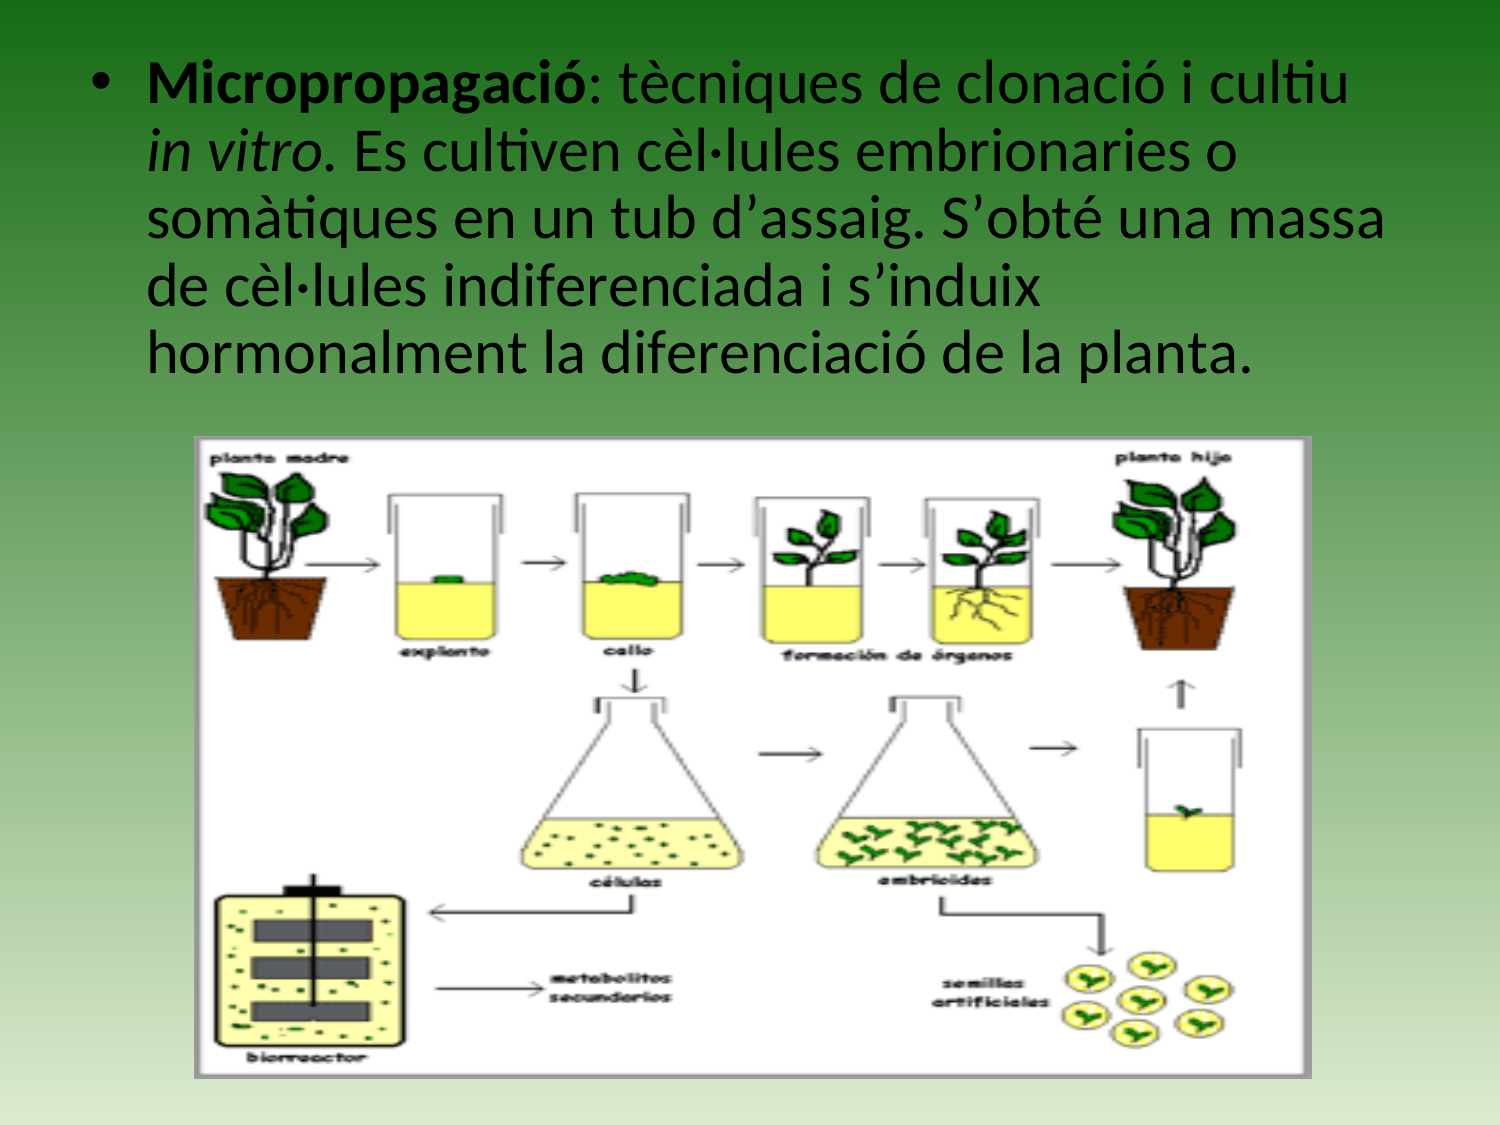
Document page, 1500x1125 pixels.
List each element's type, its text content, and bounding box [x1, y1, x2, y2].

list Micropropagació: tècniques de clonació i cultiu in vitro. Es cultiven cèl·lules embrionaries o somàtiques en un tub d’assaig. S’obté una massa de cèl·lules indiferenciada i s’induix hormonalment la diferenciació de la planta. [75, 42, 1426, 421]
picture [194, 436, 1312, 1079]
